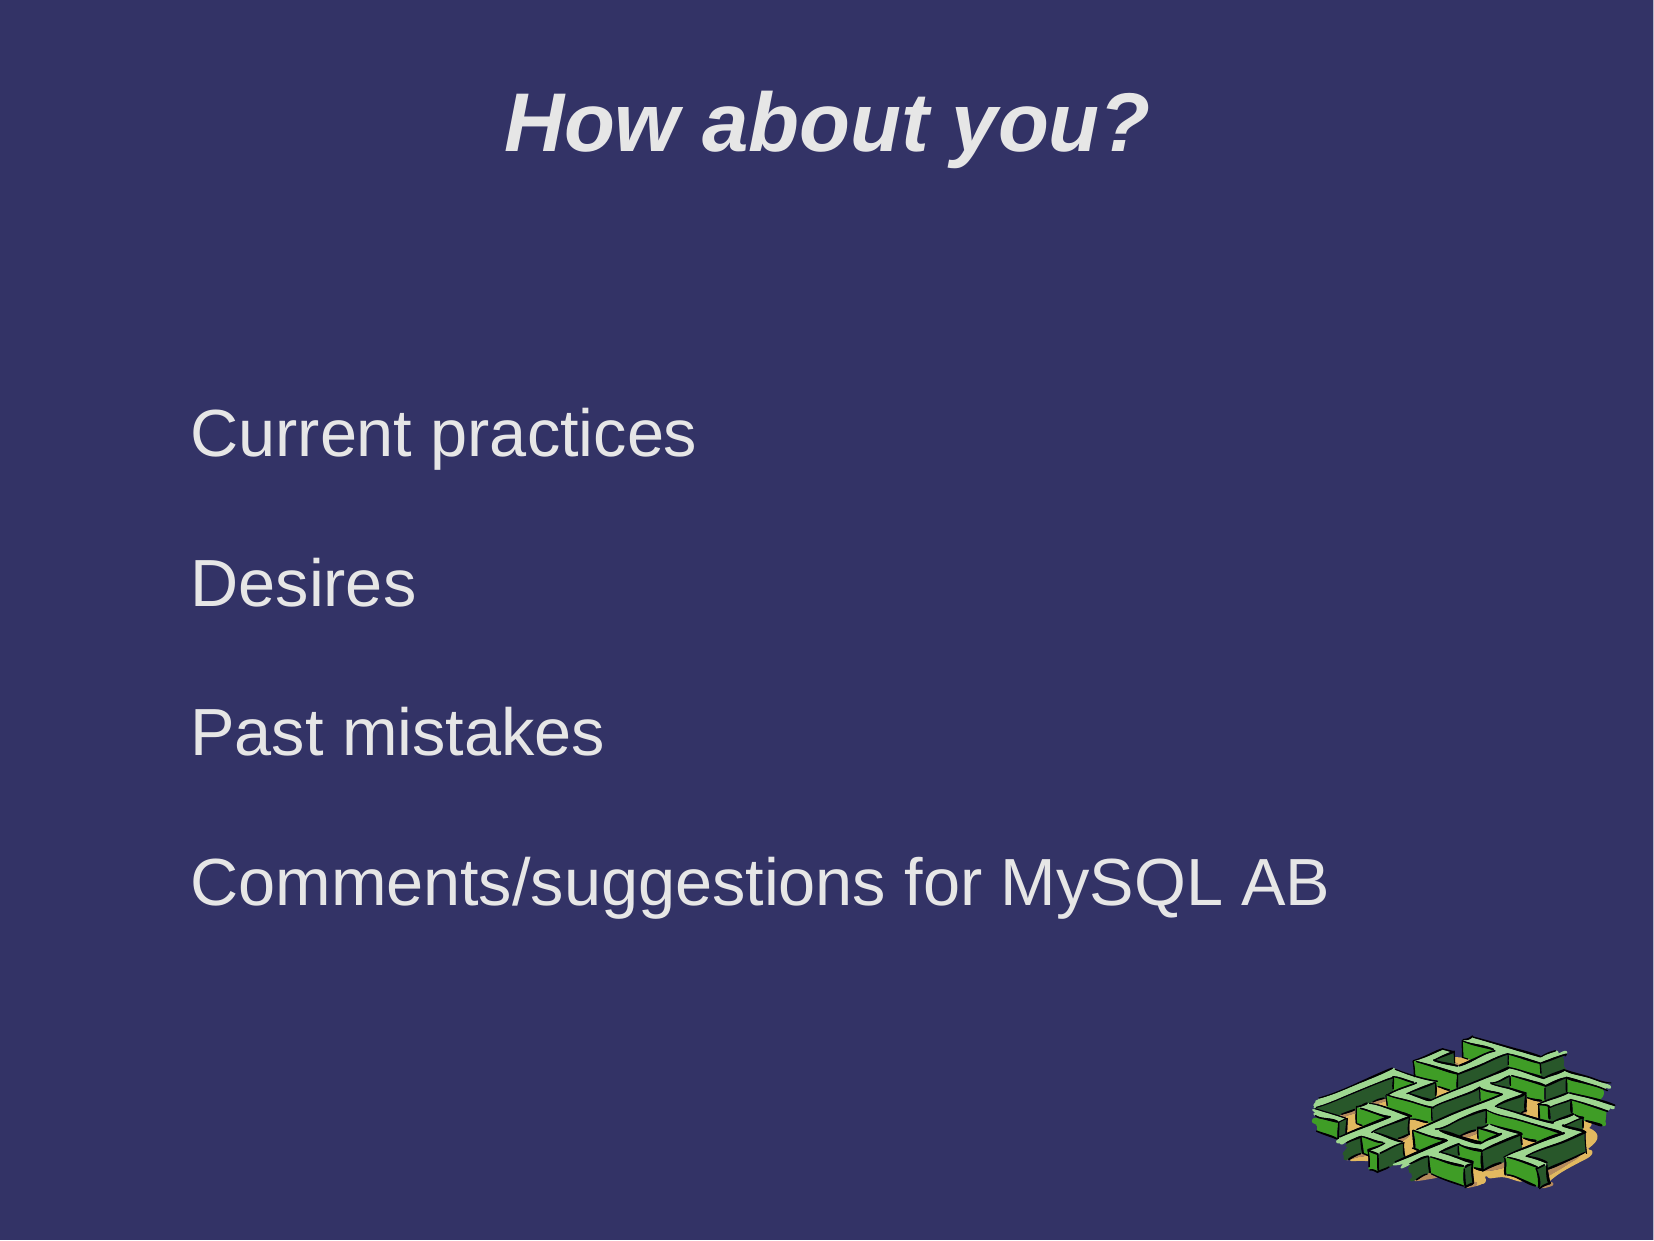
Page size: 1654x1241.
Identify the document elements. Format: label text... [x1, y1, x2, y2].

title How about you? [121, 19, 1534, 227]
list Current practices Desires Past mistakes Comments/suggestions for MySQL AB [178, 246, 1570, 1029]
